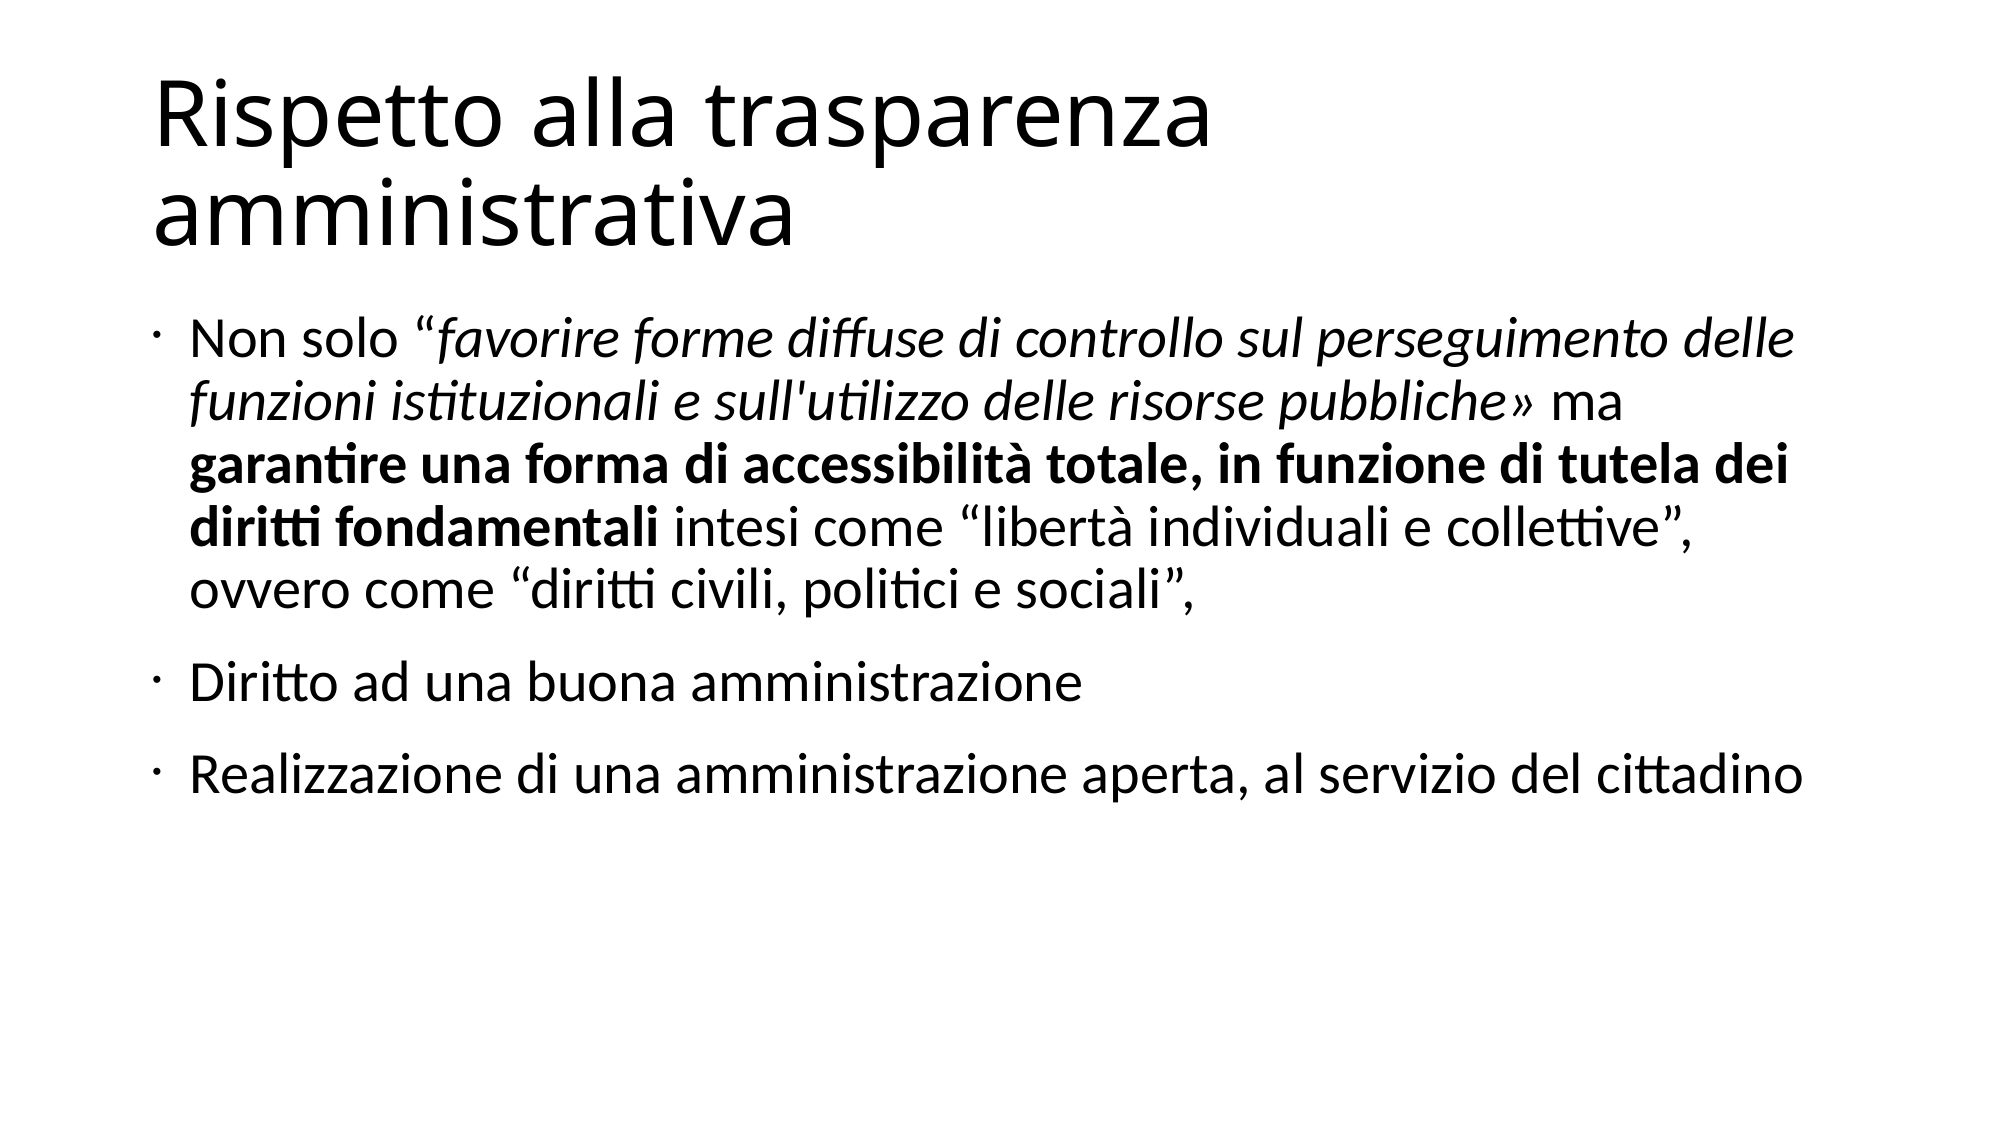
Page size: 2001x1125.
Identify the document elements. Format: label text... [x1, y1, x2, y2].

list Non solo “favorire forme diffuse di controllo sul perseguimento delle funzioni istituzionali e sull'utilizzo delle risorse pubbliche» ma garantire una forma di accessibilità totale, in funzione di tutela dei diritti fondamentali intesi come “libertà individuali e collettive”, ovvero come “diritti civili, politici e sociali”, Diritto ad una buona amministrazione Realizzazione di una amministrazione aperta, al servizio del cittadino [137, 299, 1863, 1014]
title Rispetto alla trasparenza amministrativa [137, 59, 1863, 278]
